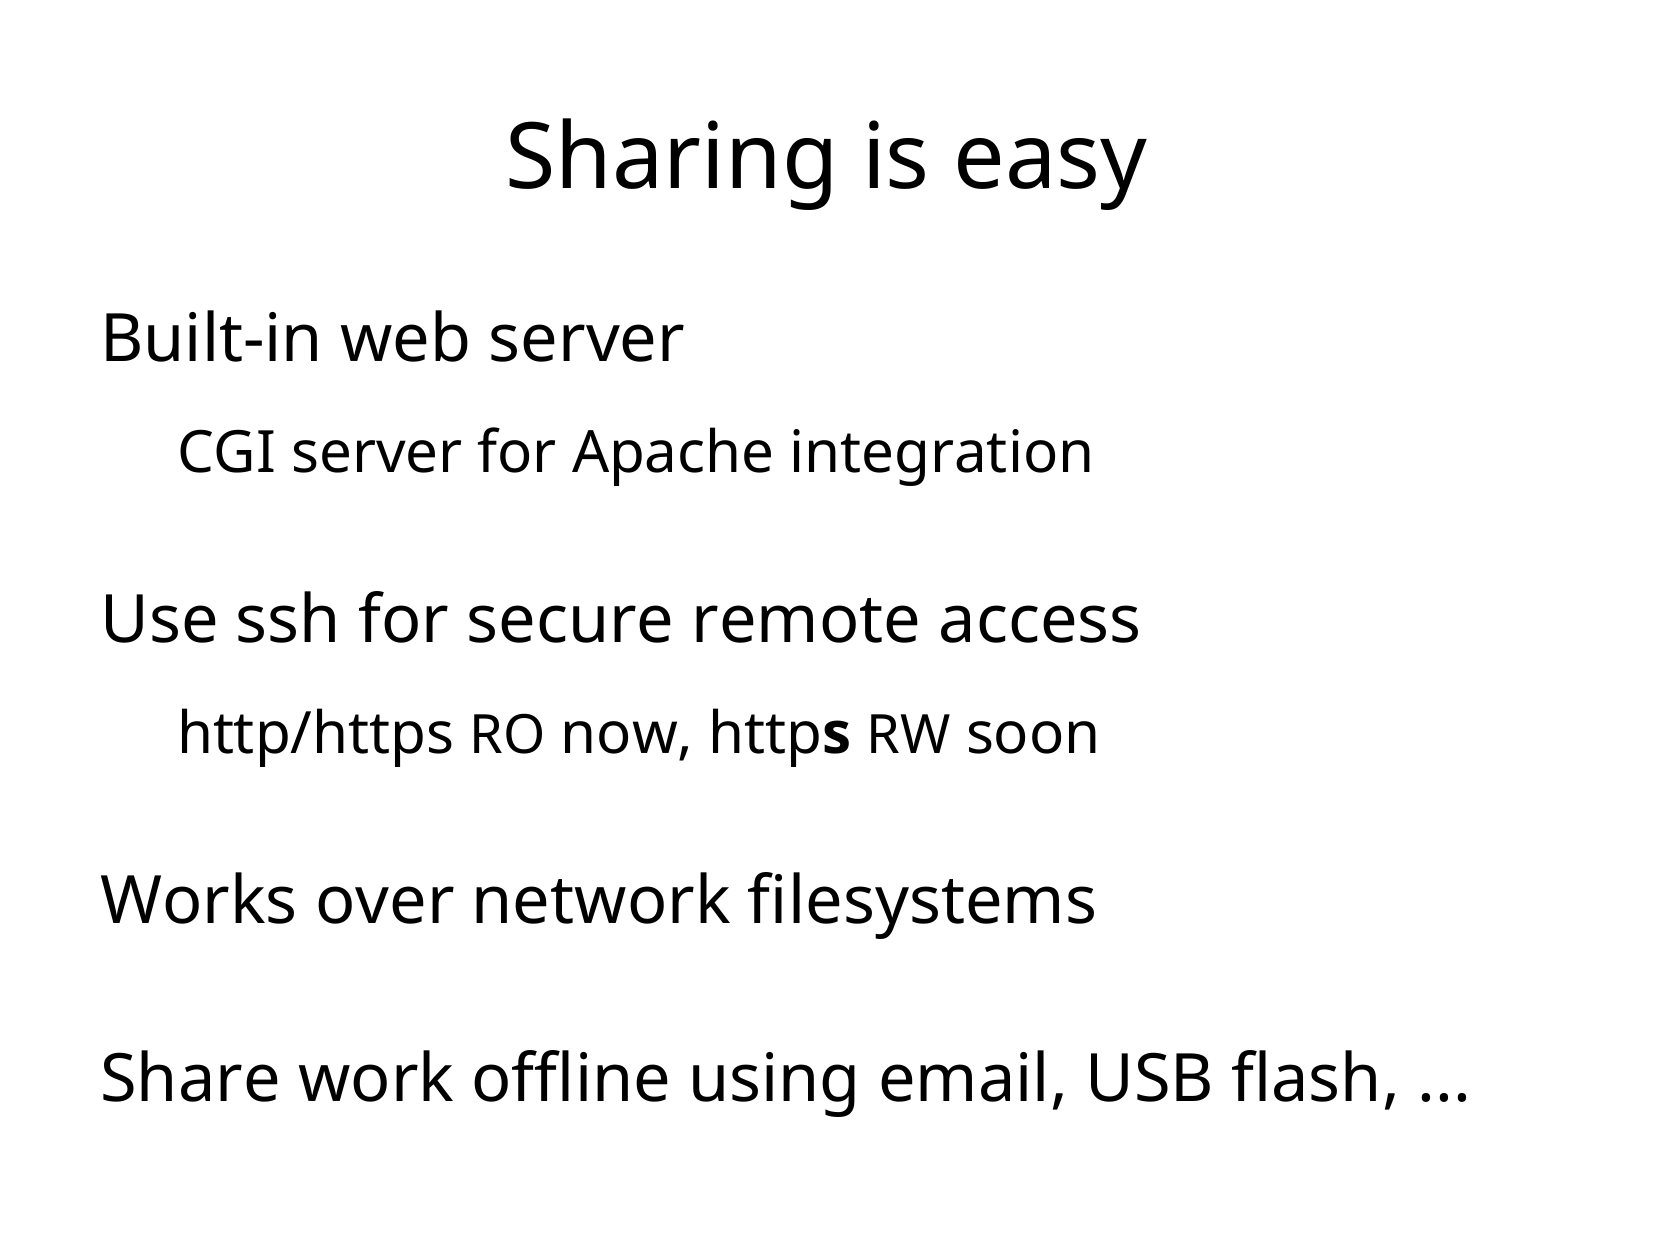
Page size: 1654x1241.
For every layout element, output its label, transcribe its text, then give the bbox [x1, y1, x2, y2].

title Sharing is easy [82, 49, 1571, 257]
list Built-in web server CGI server for Apache integration Use ssh for secure remote access http/https RO now, https RW soon Works over network filesystems Share work offline using email, USB flash, ... [82, 290, 1571, 1109]
